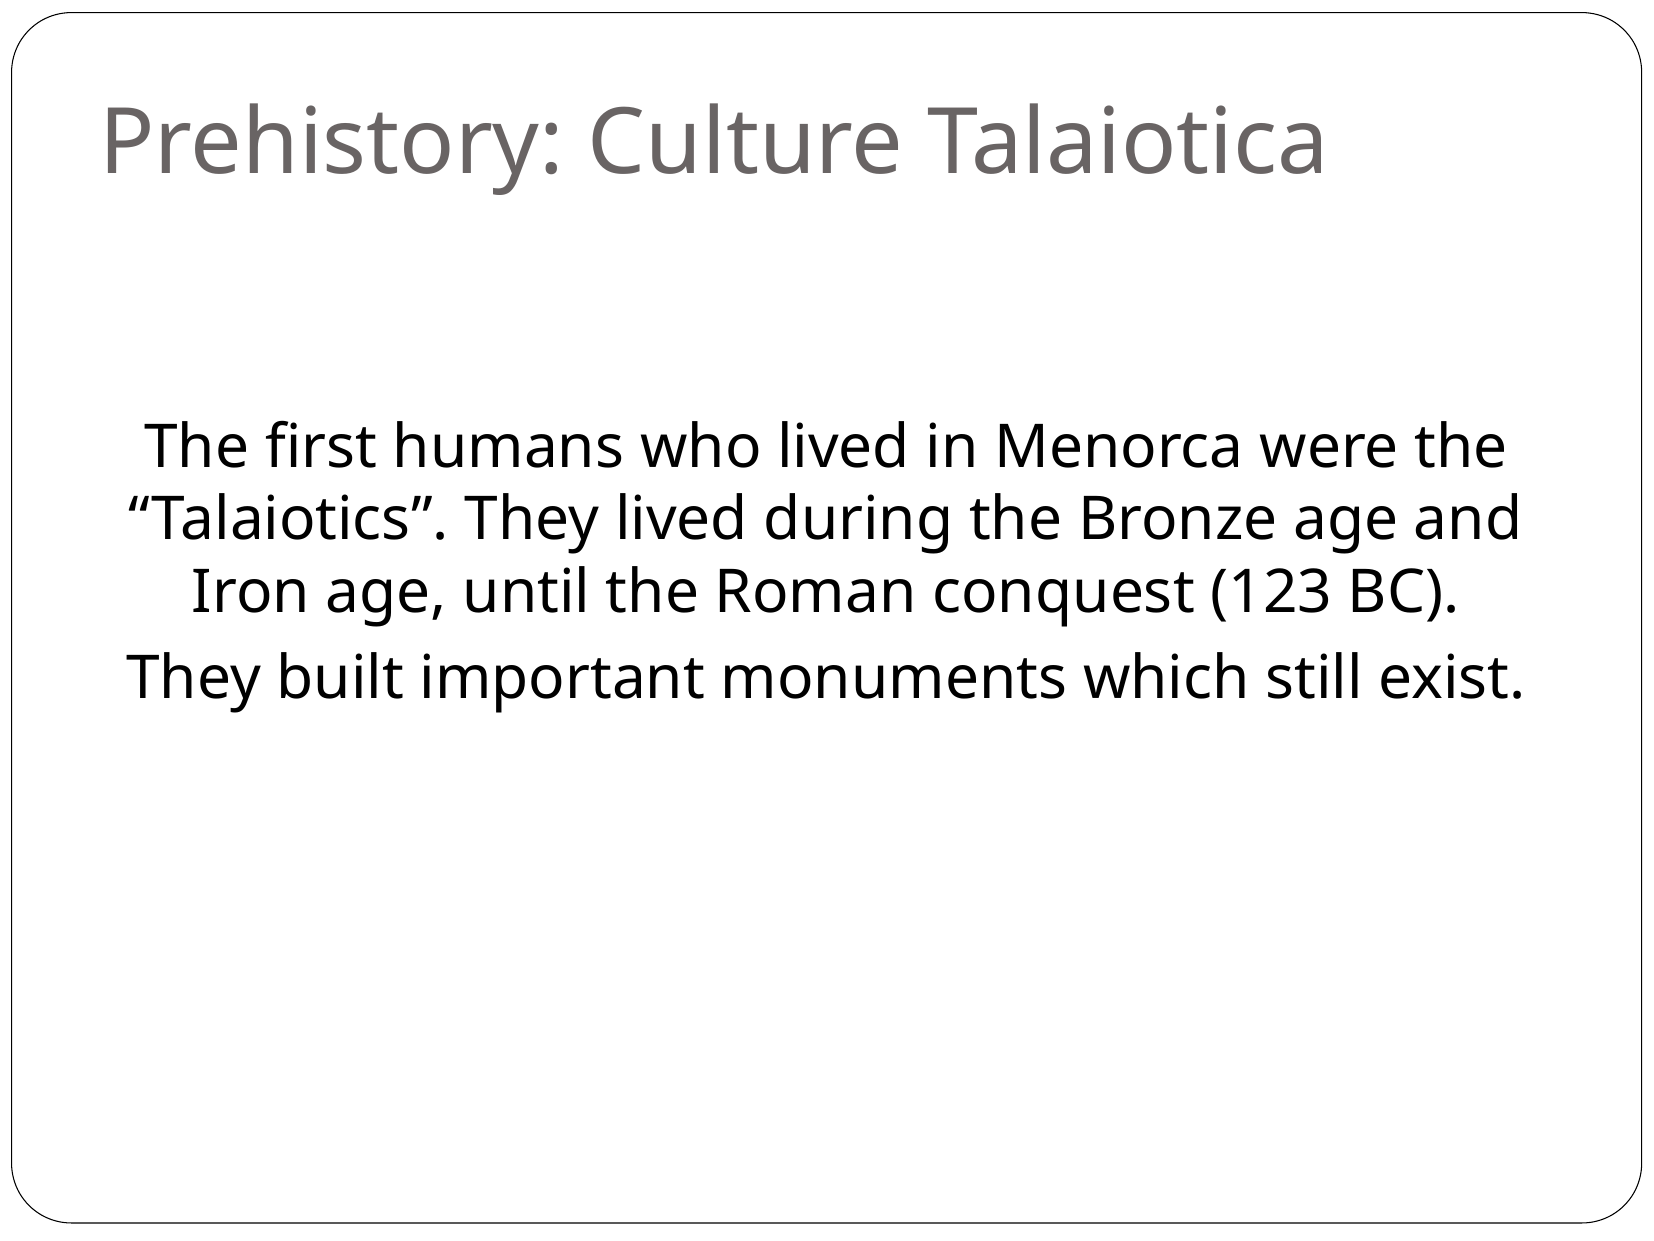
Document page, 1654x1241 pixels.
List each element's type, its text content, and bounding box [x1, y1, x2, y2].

list The first humans who lived in Menorca were the “Talaiotics”. They lived during the Bronze age and Iron age, until the Roman conquest (123 BC). They built important monuments which still exist. [82, 398, 1571, 719]
title Prehistory: Culture Talaiotica [82, 73, 1571, 208]
